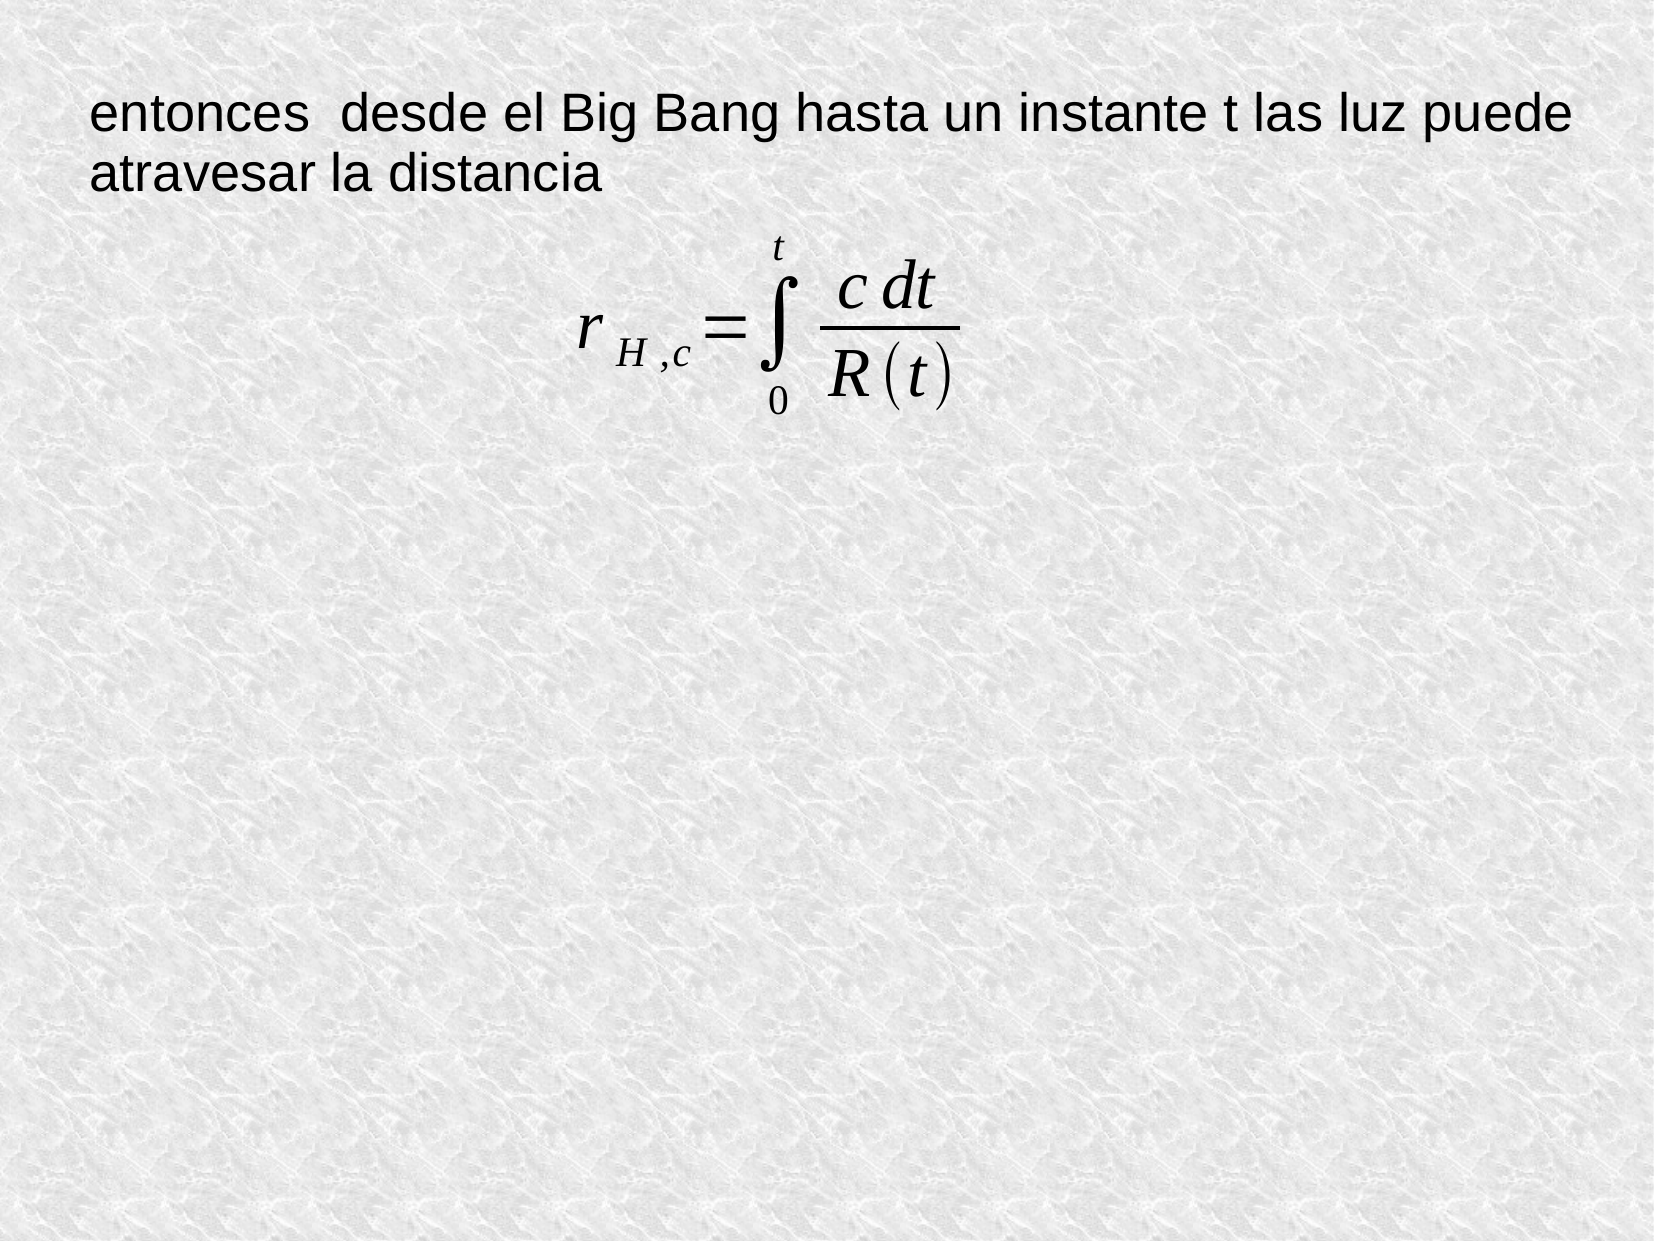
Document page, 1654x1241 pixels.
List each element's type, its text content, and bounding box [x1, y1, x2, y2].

picture [0, 0, 1654, 1241]
chart [559, 225, 979, 425]
text_box entonces desde el Big Bang hasta un instante t las luz puede atravesar la distancia [75, 75, 1431, 221]
